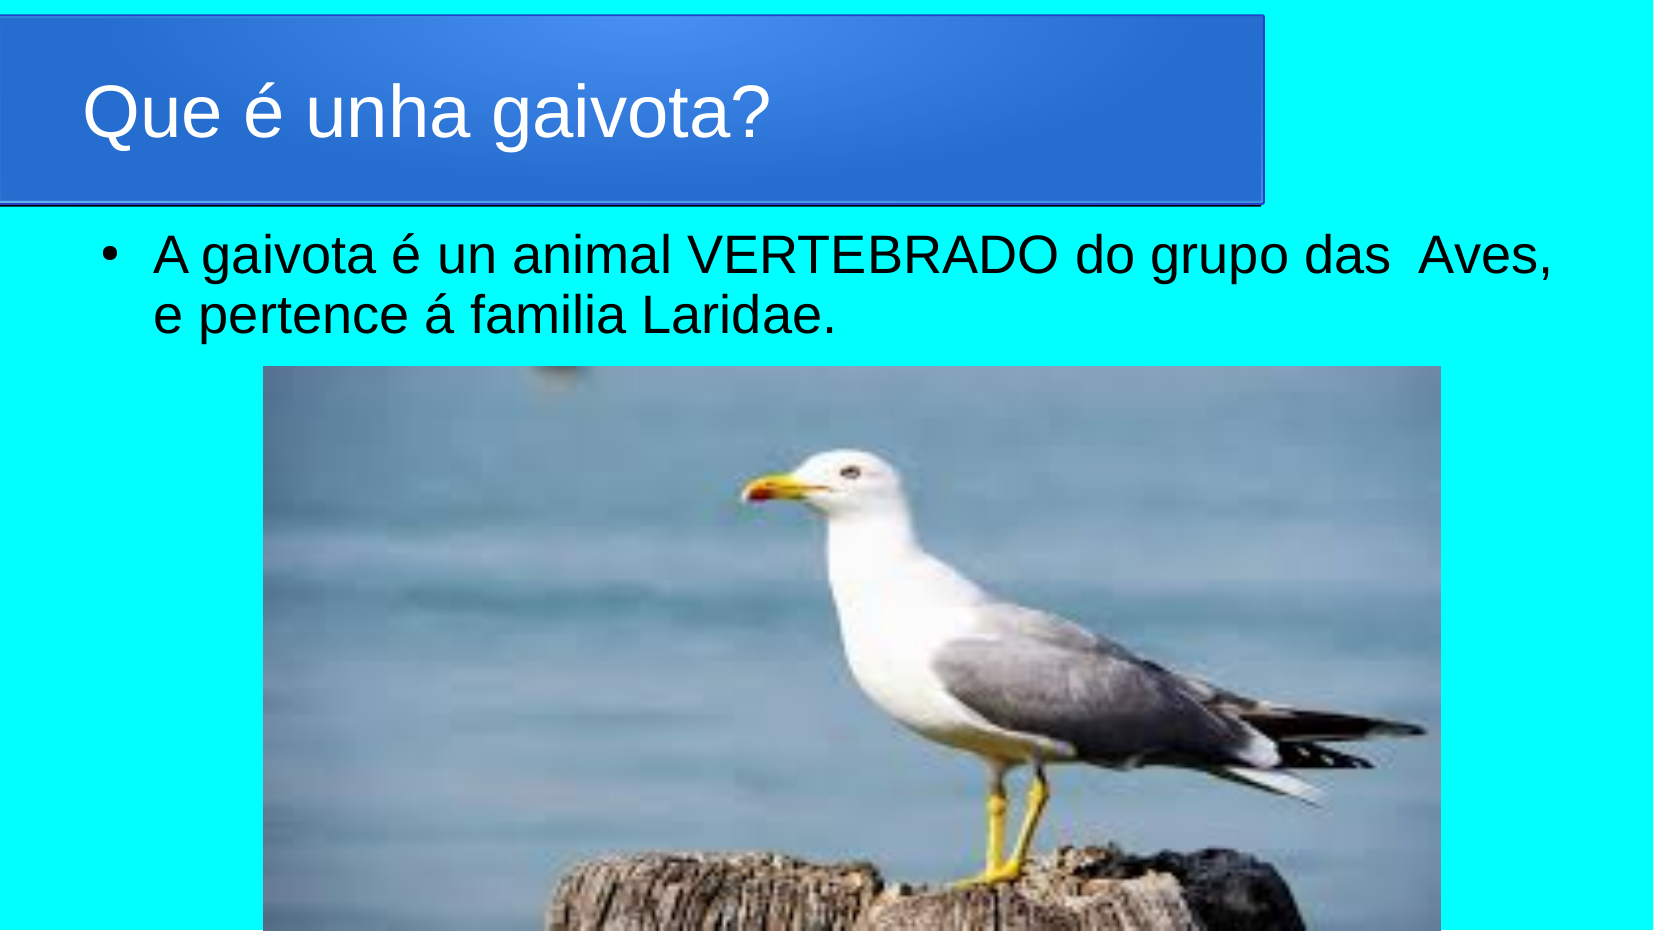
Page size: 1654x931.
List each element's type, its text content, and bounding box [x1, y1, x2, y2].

picture [263, 366, 1441, 931]
list A gaivota é un animal VERTEBRADO do grupo das Aves, e pertence á familia Laridae. [82, 224, 1571, 764]
title Que é unha gaivota? [82, 35, 1235, 189]
